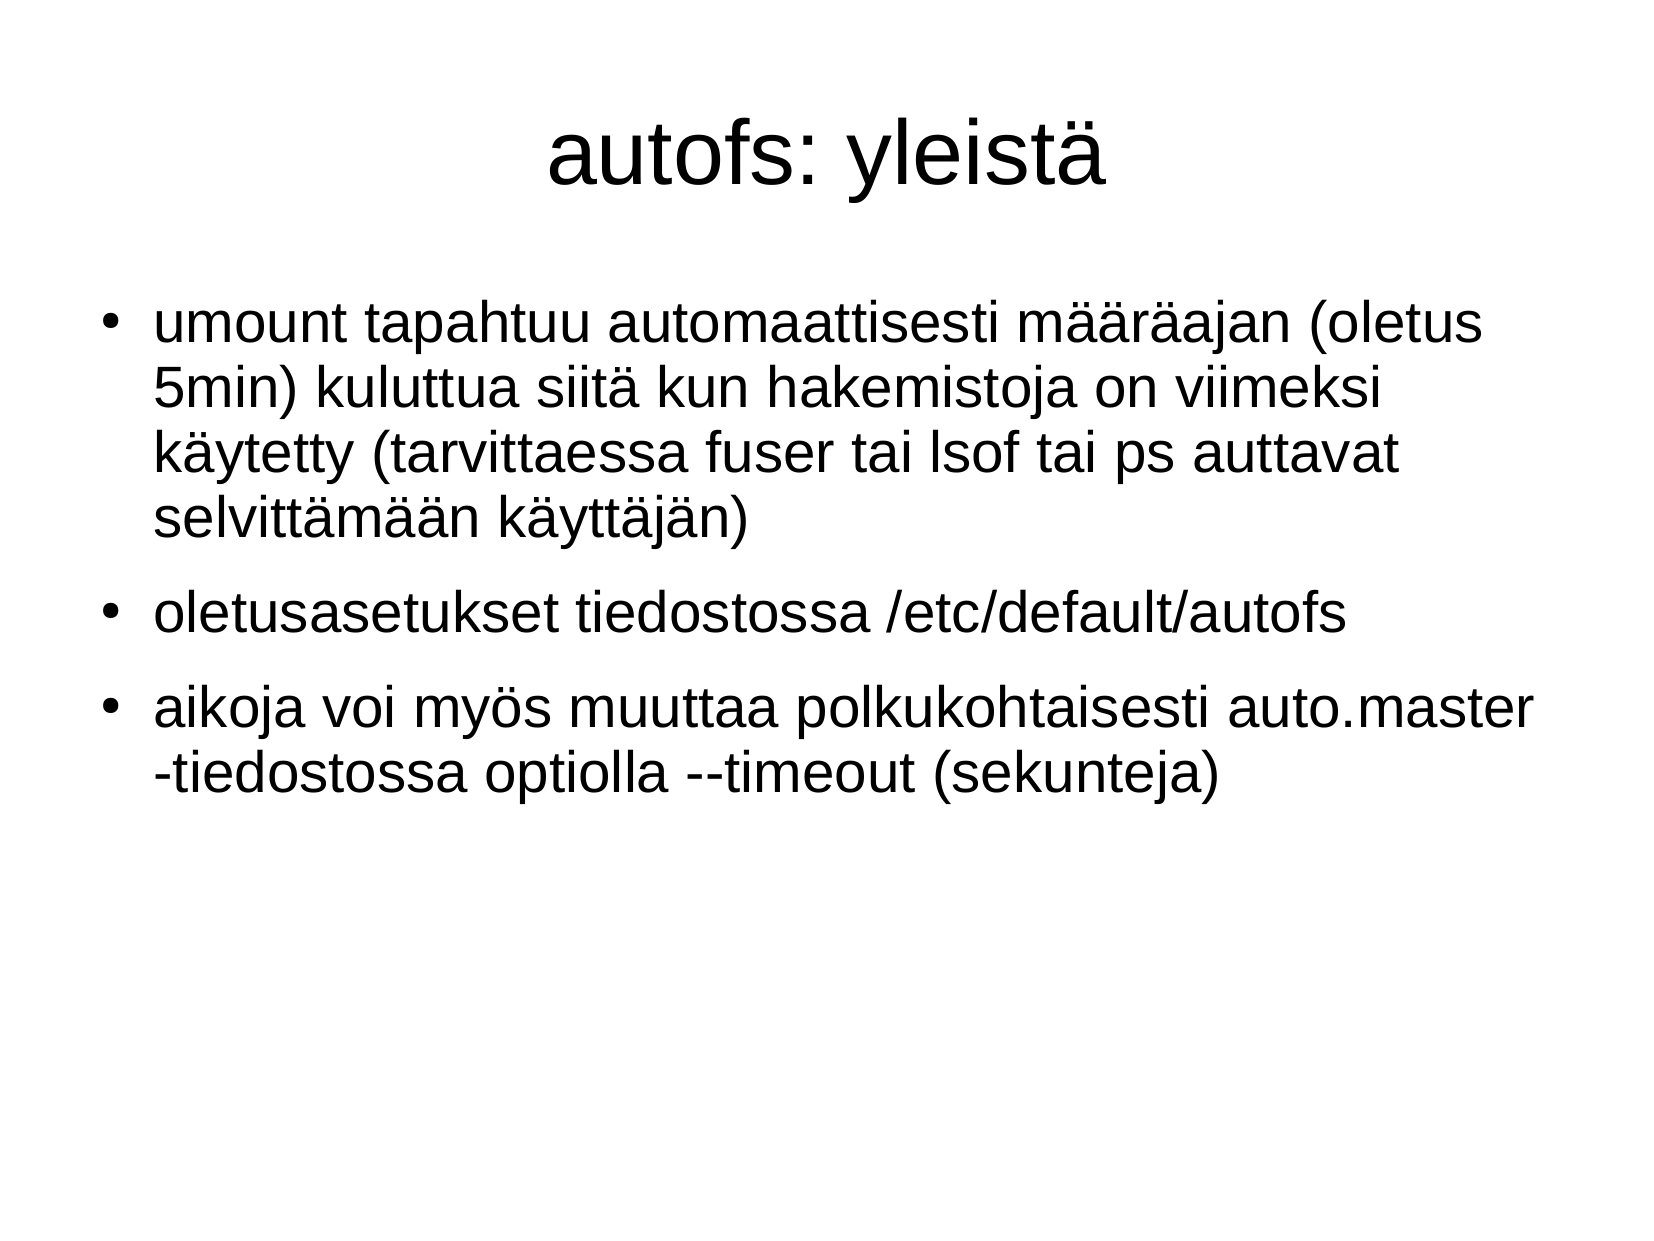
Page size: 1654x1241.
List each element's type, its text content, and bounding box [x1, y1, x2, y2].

list umount tapahtuu automaattisesti määräajan (oletus 5min) kuluttua siitä kun hakemistoja on viimeksi käytetty (tarvittaessa fuser tai lsof tai ps auttavat selvittämään käyttäjän) oletusasetukset tiedostossa /etc/default/autofs aikoja voi myös muuttaa polkukohtaisesti auto.master -tiedostossa optiolla --timeout (sekunteja) [82, 290, 1571, 1010]
title autofs: yleistä [82, 49, 1571, 257]
